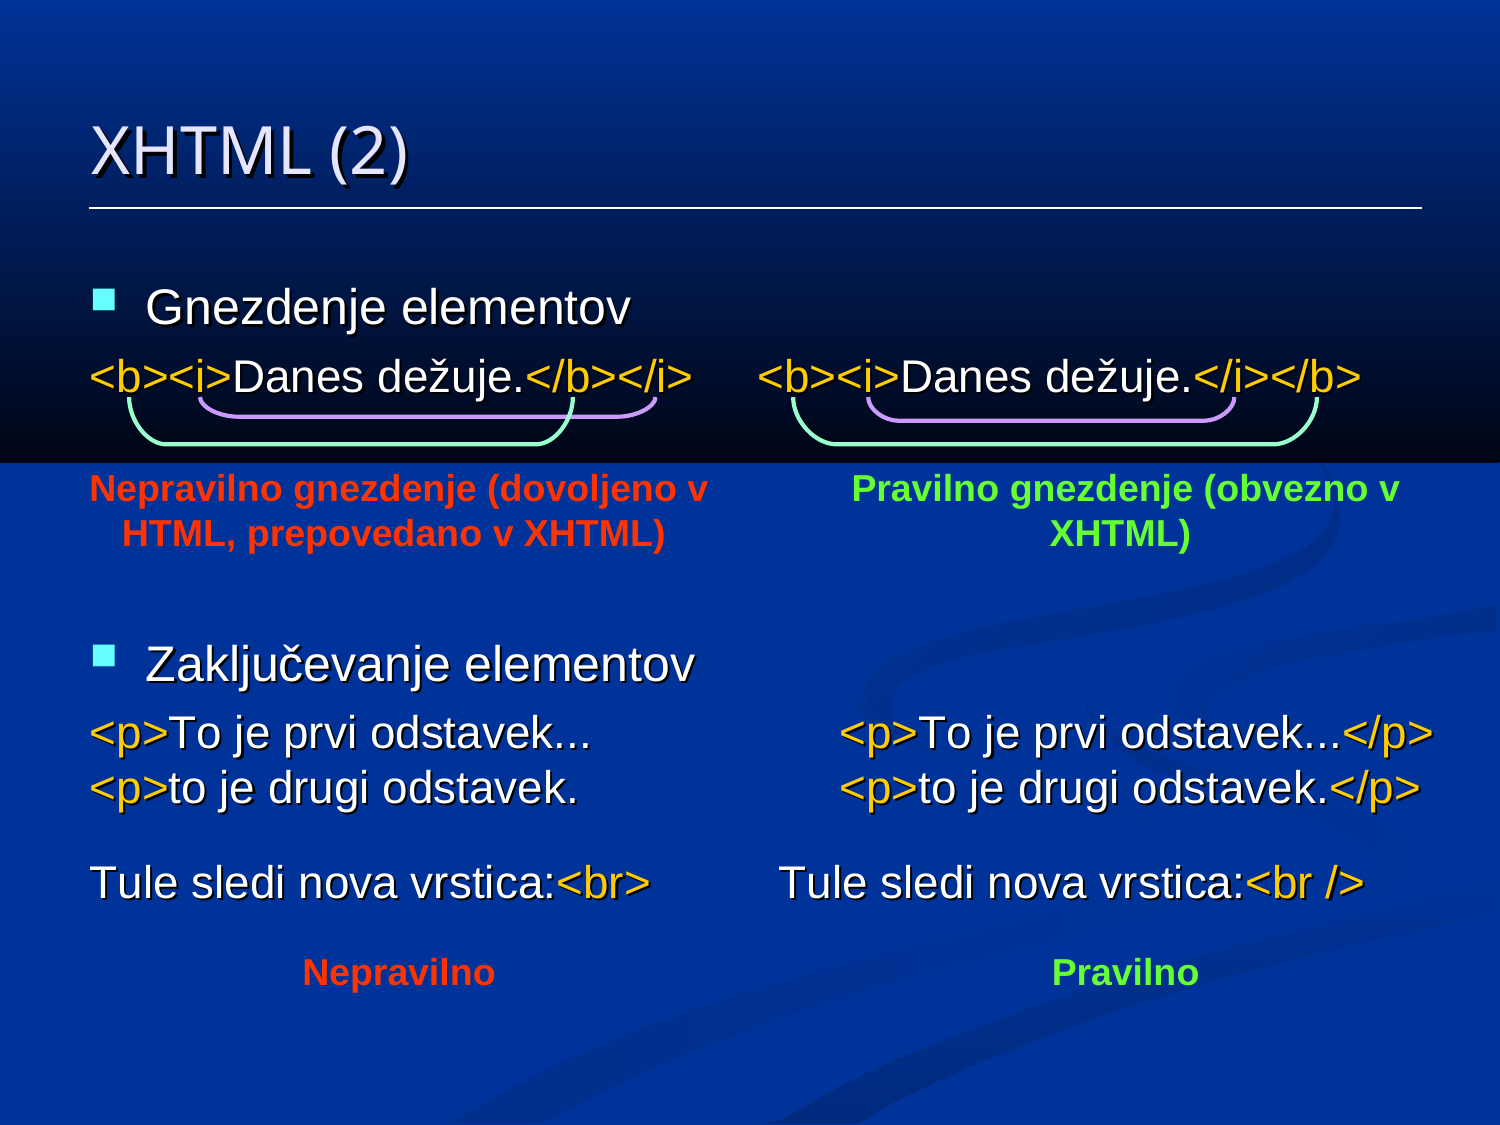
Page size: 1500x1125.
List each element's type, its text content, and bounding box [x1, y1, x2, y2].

text_box Gnezdenje elementov <b><i>Danes dežuje.</b></i> <b><i>Danes dežuje.</i></b> Zaključevanje elementov <p>To je prvi odstavek... <p>To je prvi odstavek...</p> <p>to je drugi odstavek. <p>to je drugi odstavek.</p> Tule sledi nova vrstica:<br> Tule sledi nova vrstica:<br /> [74, 267, 1459, 1047]
text_box XHTML (2) [76, 54, 1459, 242]
text_box Nepravilno gnezdenje (dovoljeno v HTML, prepovedano v XHTML) [41, 456, 758, 562]
text_box Pravilno gnezdenje (obvezno v XHTML) [797, 456, 1455, 562]
text_box Nepravilno [41, 940, 758, 1002]
text_box Pravilno [797, 940, 1455, 1002]
